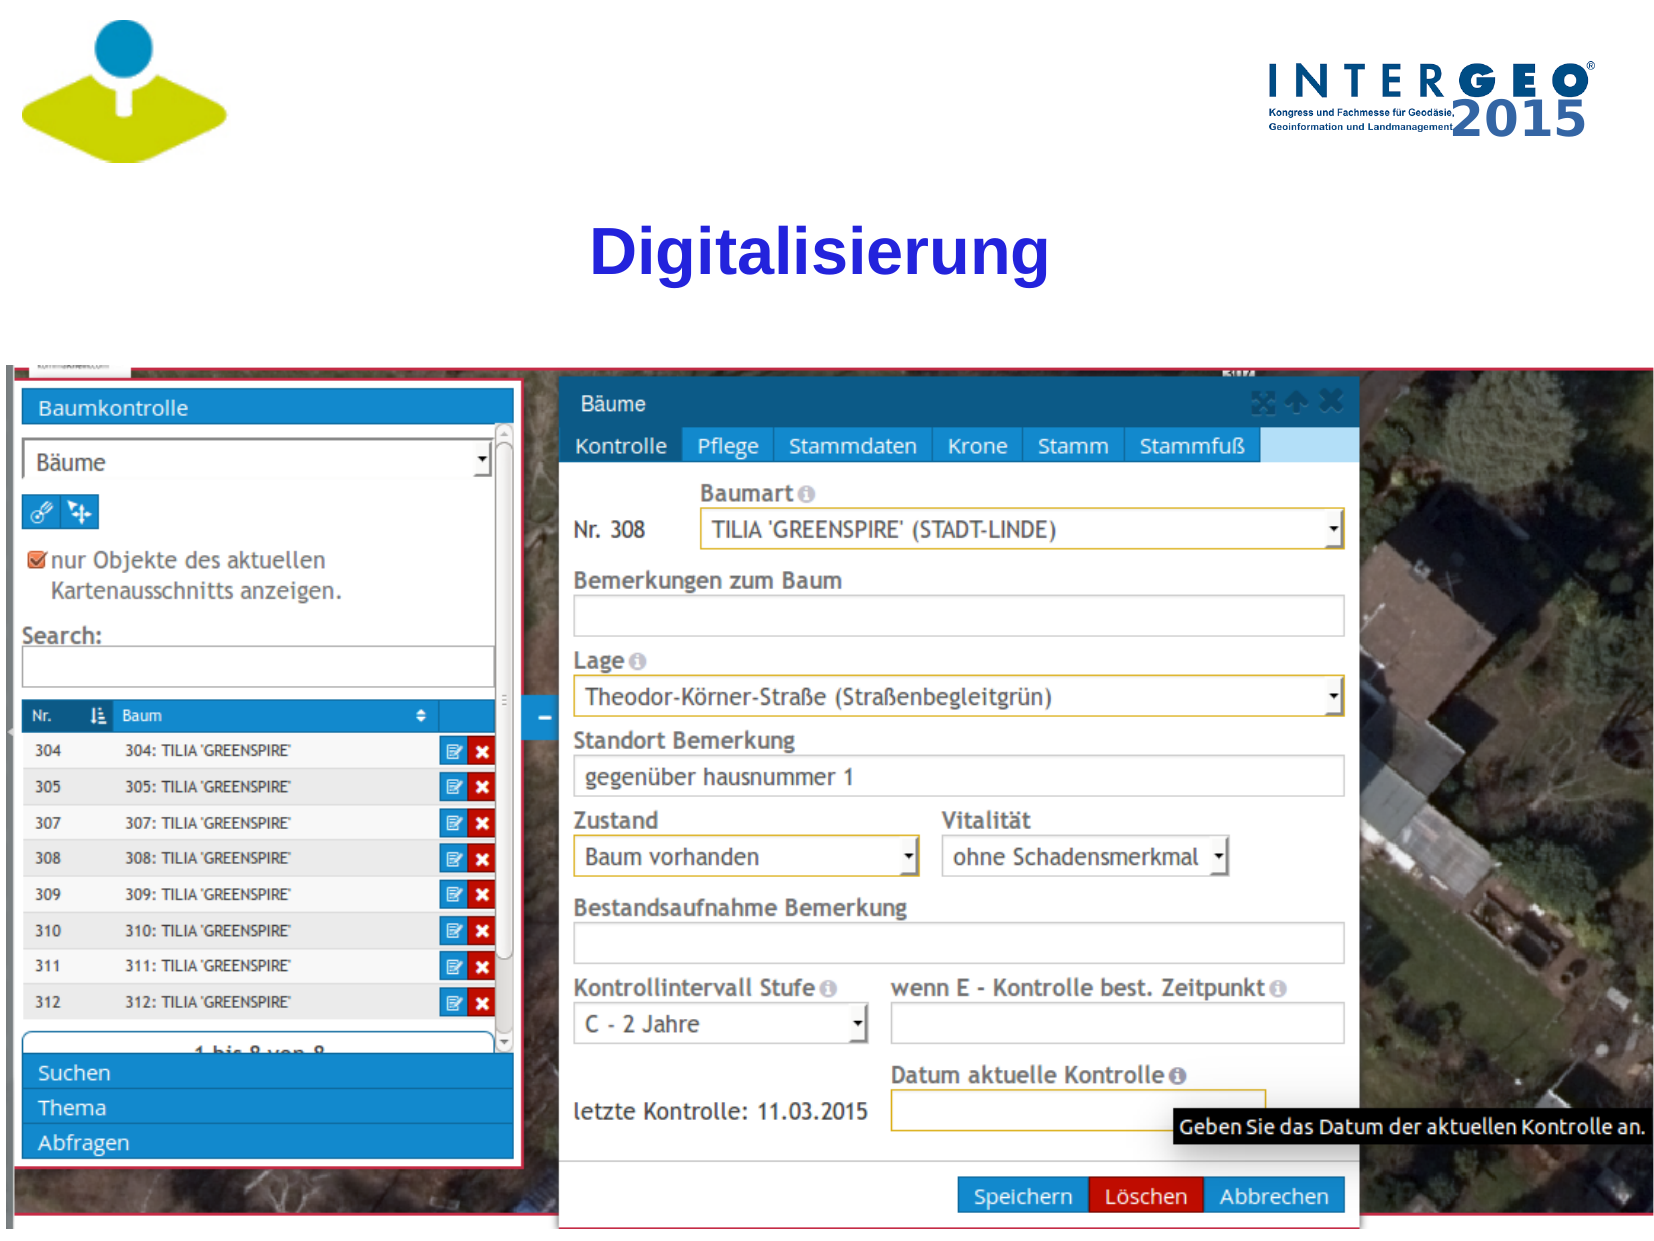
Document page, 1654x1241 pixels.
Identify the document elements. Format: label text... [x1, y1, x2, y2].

title Digitalisierung [76, 177, 1565, 325]
picture [6, 365, 1654, 1230]
picture [1496, 105, 1507, 130]
picture [1269, 61, 1595, 132]
picture [22, 20, 231, 163]
